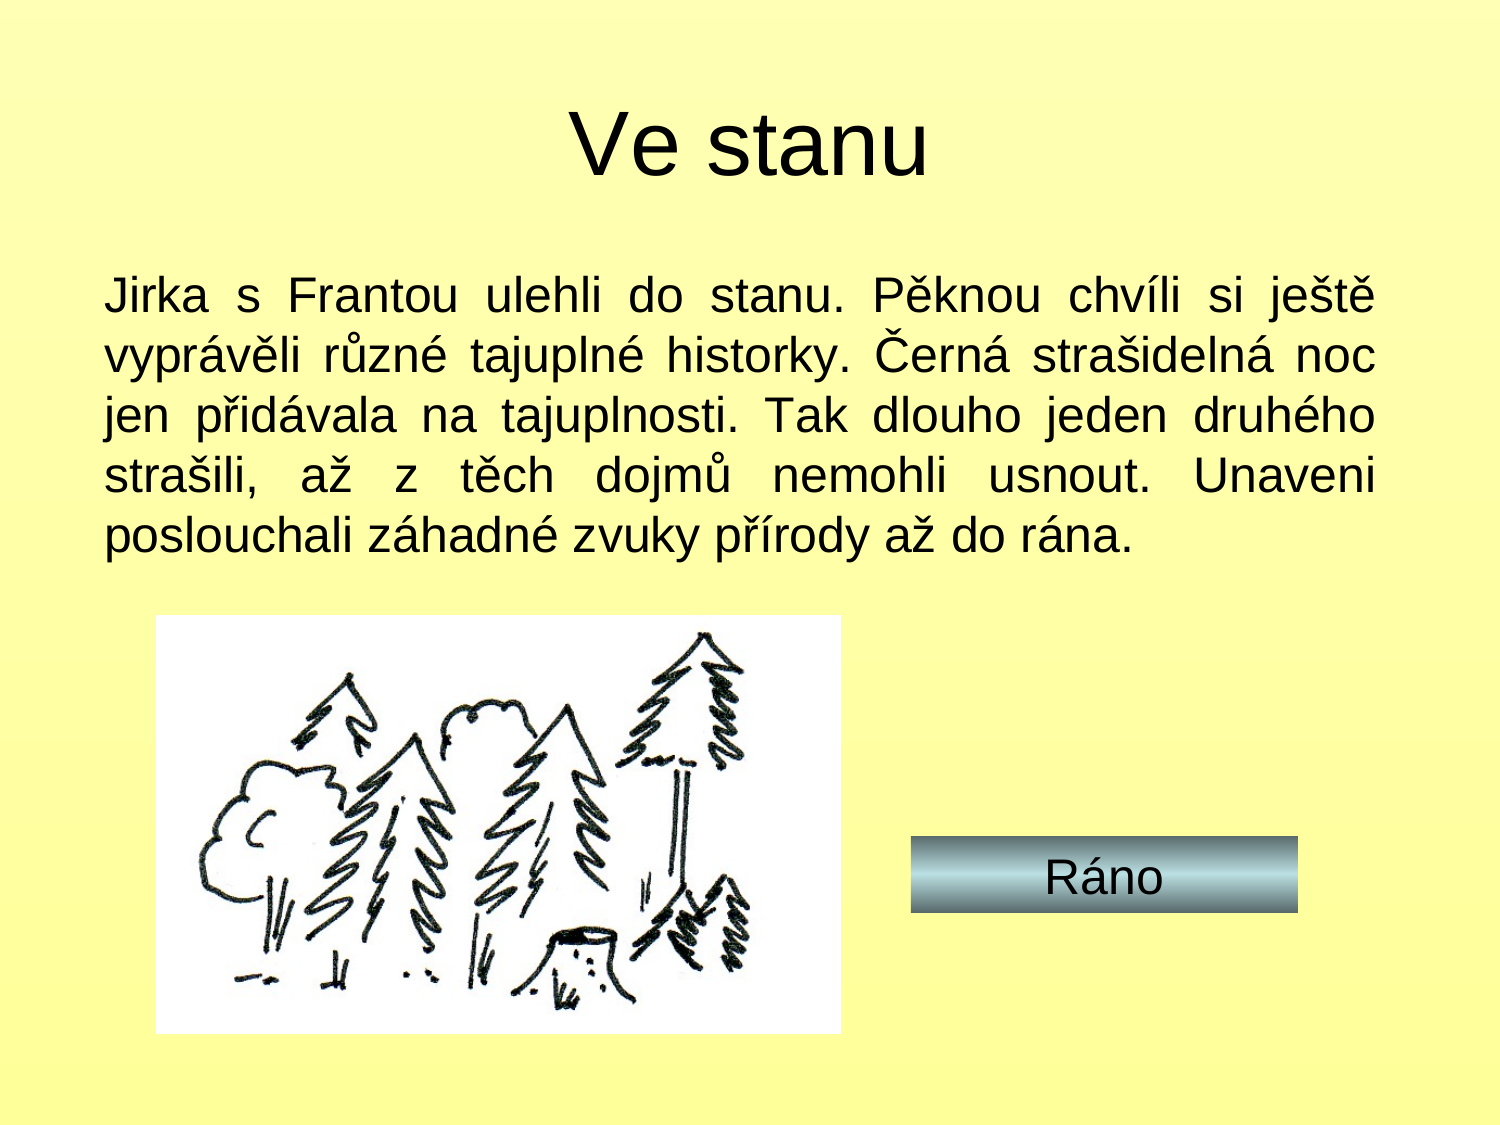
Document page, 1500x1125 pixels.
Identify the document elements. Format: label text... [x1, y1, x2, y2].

text_box Ráno [910, 836, 1298, 913]
picture [156, 615, 841, 1034]
text_box Jirka s Frantou ulehli do stanu. Pěknou chvíli si ještě vyprávěli různé tajuplné historky. Černá strašidelná noc jen přidávala na tajuplnosti. Tak dlouho jeden druhého strašili, až z těch dojmů nemohli usnout. Unaveni poslouchali záhadné zvuky přírody až do rána. [89, 254, 1392, 570]
title Ve stanu [75, 45, 1426, 233]
